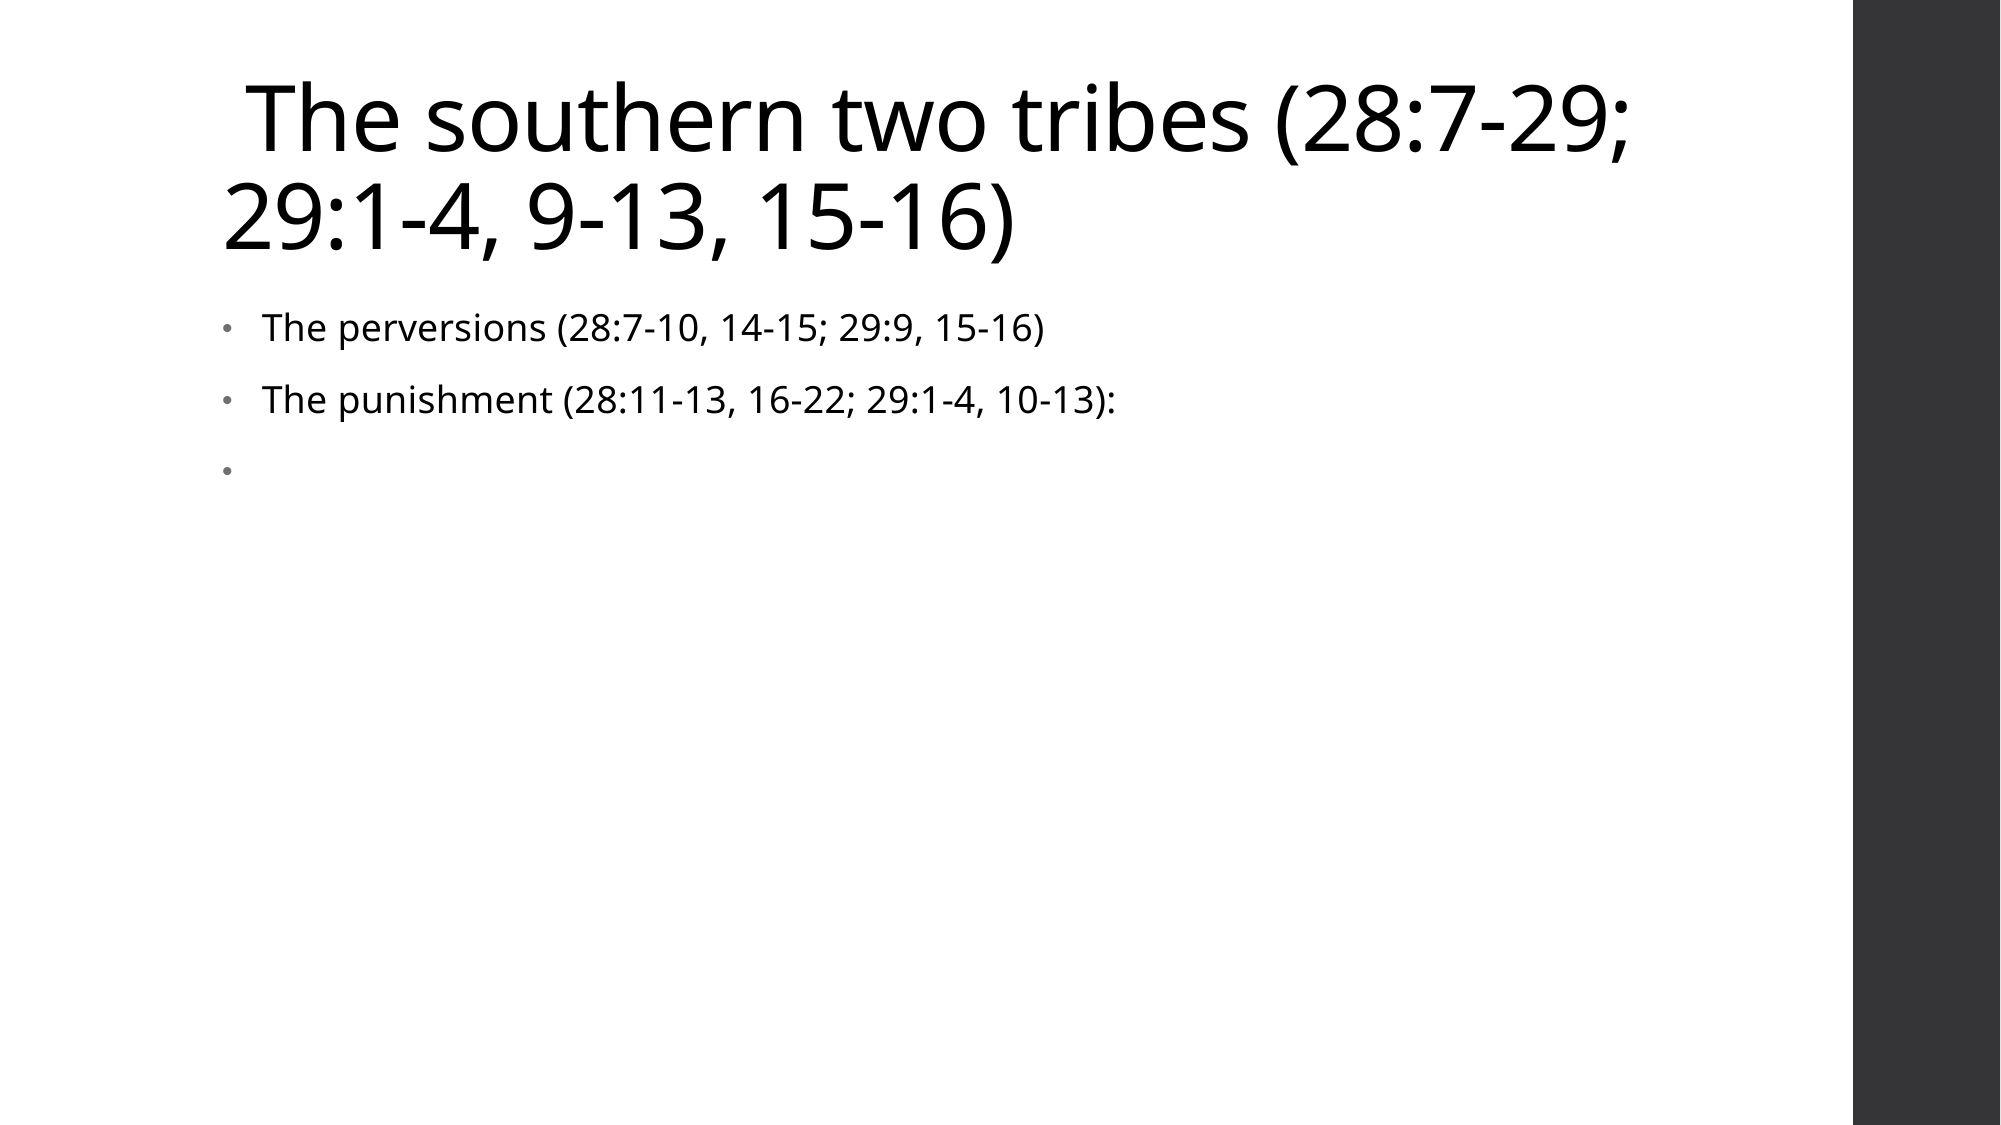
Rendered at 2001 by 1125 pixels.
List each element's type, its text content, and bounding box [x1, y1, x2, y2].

title The southern two tribes (28:7-29; 29:1-4, 9-13, 15-16) [206, 60, 1797, 278]
list The perversions (28:7-10, 14-15; 29:9, 15-16) The punishment (28:11-13, 16-22; 29:1-4, 10-13): [206, 299, 1617, 1014]
